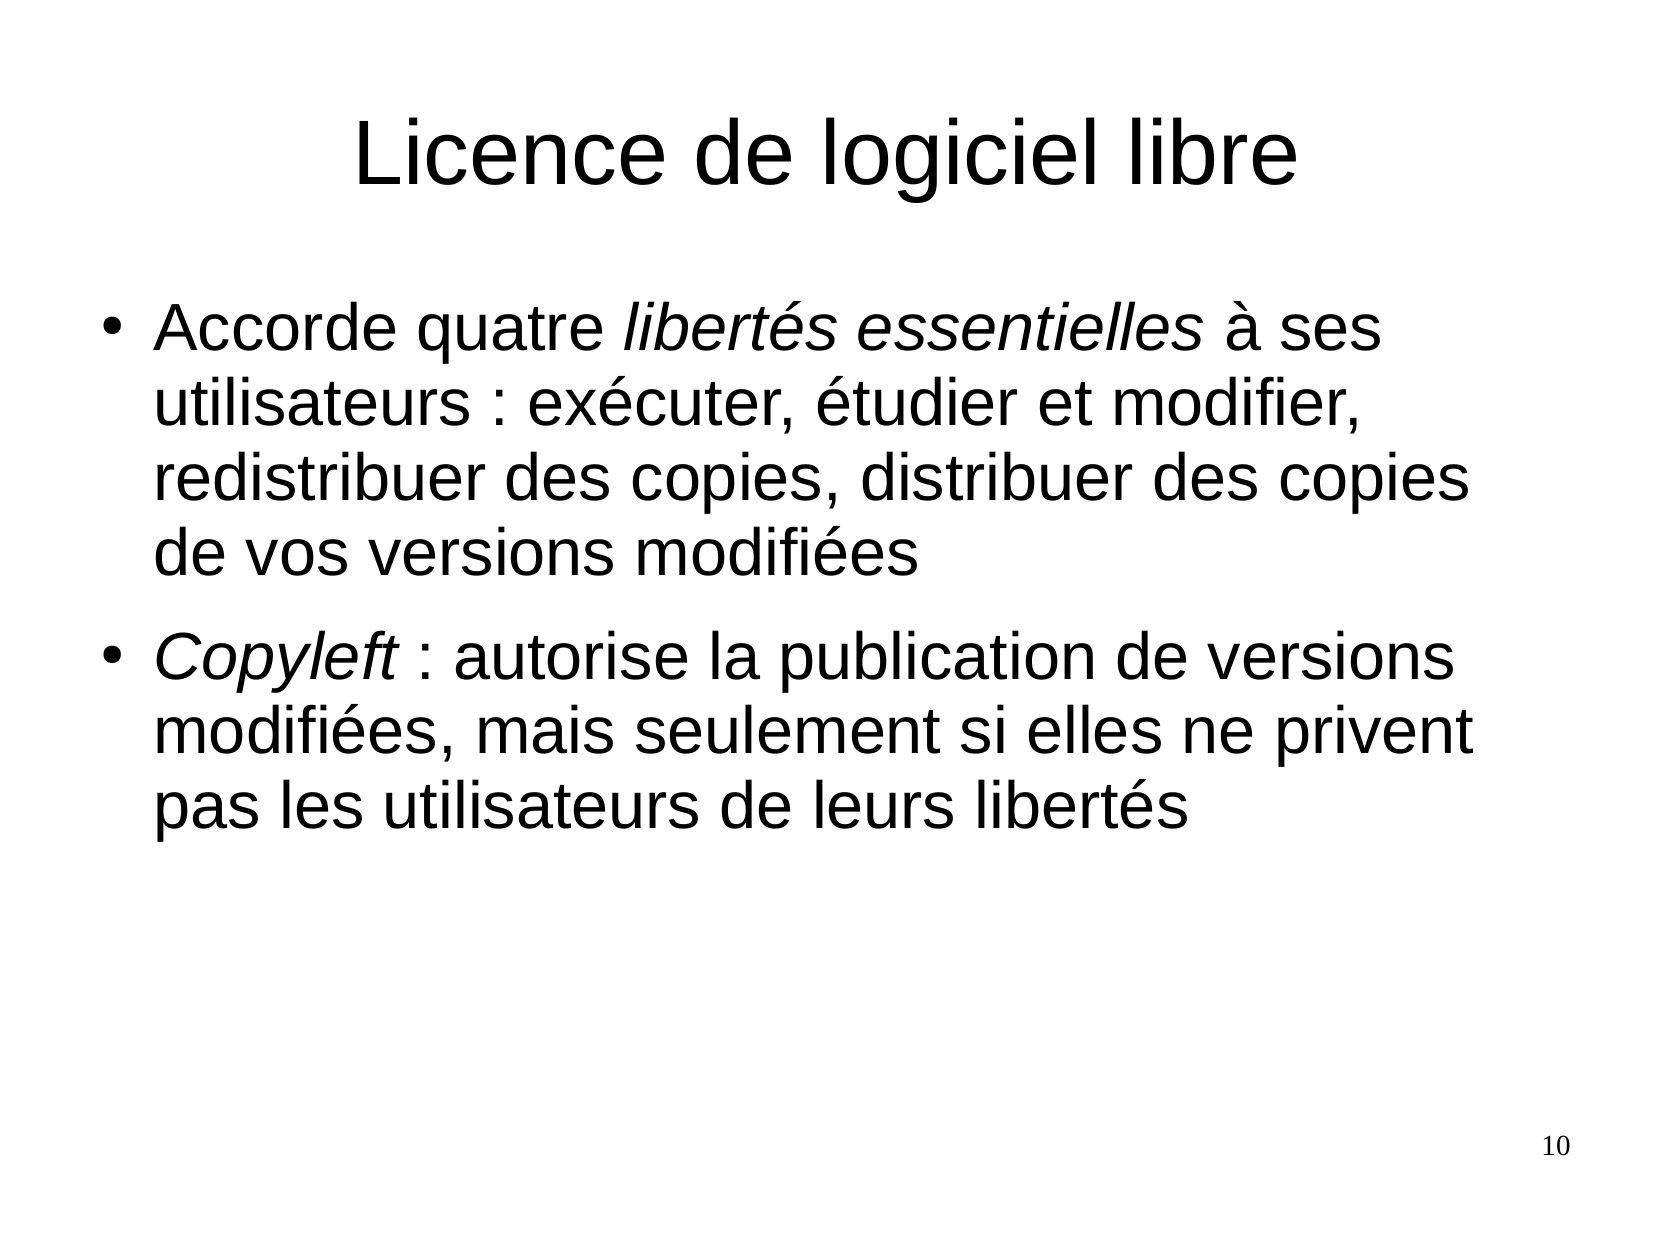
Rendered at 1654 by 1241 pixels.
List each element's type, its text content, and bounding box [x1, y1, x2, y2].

title Licence de logiciel libre [82, 49, 1571, 257]
list Accorde quatre libertés essentielles à ses utilisateurs : exécuter, étudier et modifier, redistribuer des copies, distribuer des copies de vos versions modifiées Copyleft : autorise la publication de versions modifiées, mais seulement si elles ne privent pas les utilisateurs de leurs libertés [82, 290, 1538, 1010]
